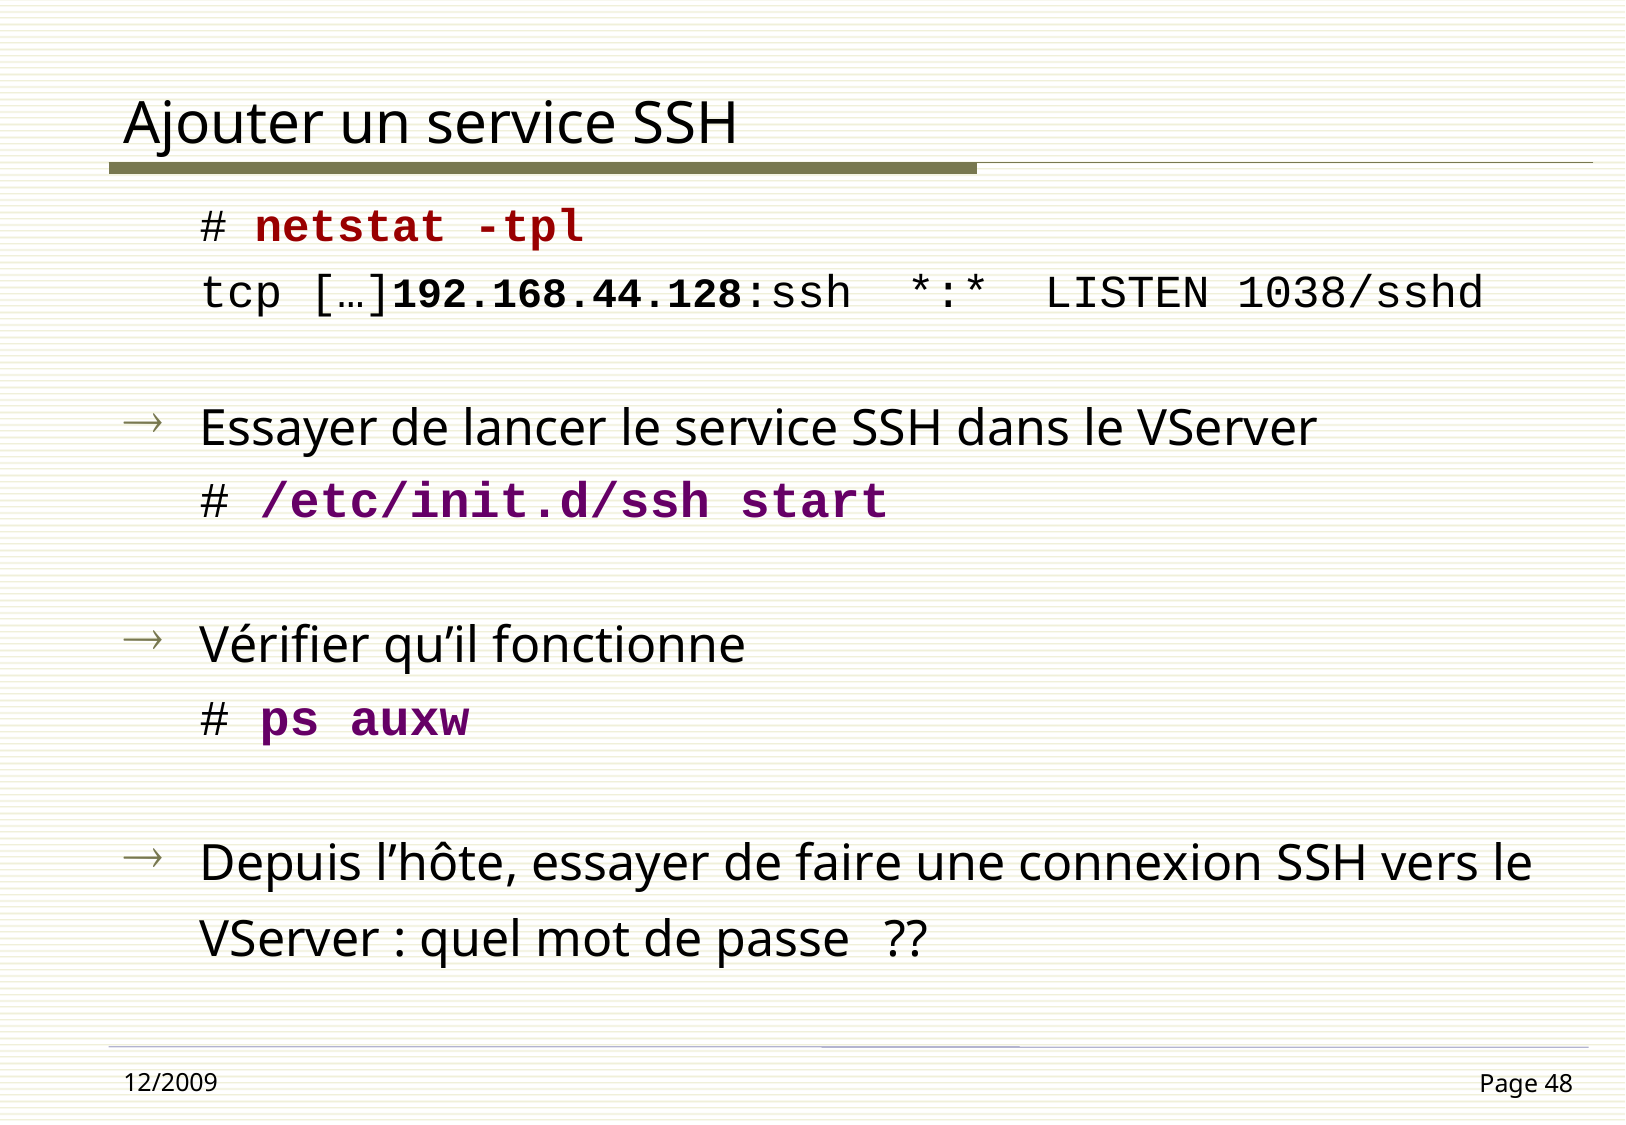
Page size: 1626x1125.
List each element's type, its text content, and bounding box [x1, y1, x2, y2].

list # netstat -tpl tcp […]192.168.44.128:ssh *:* LISTEN 1038/sshd Essayer de lancer le service SSH dans le VServer # /etc/init.d/ssh start Vérifier qu’il fonctionne # ps auxw Depuis l’hôte, essayer de faire une connexion SSH vers le VServer : quel mot de passe ?? [108, 187, 1595, 1035]
title Ajouter un service SSH [108, 12, 1596, 163]
picture [0, 0, 1626, 1125]
